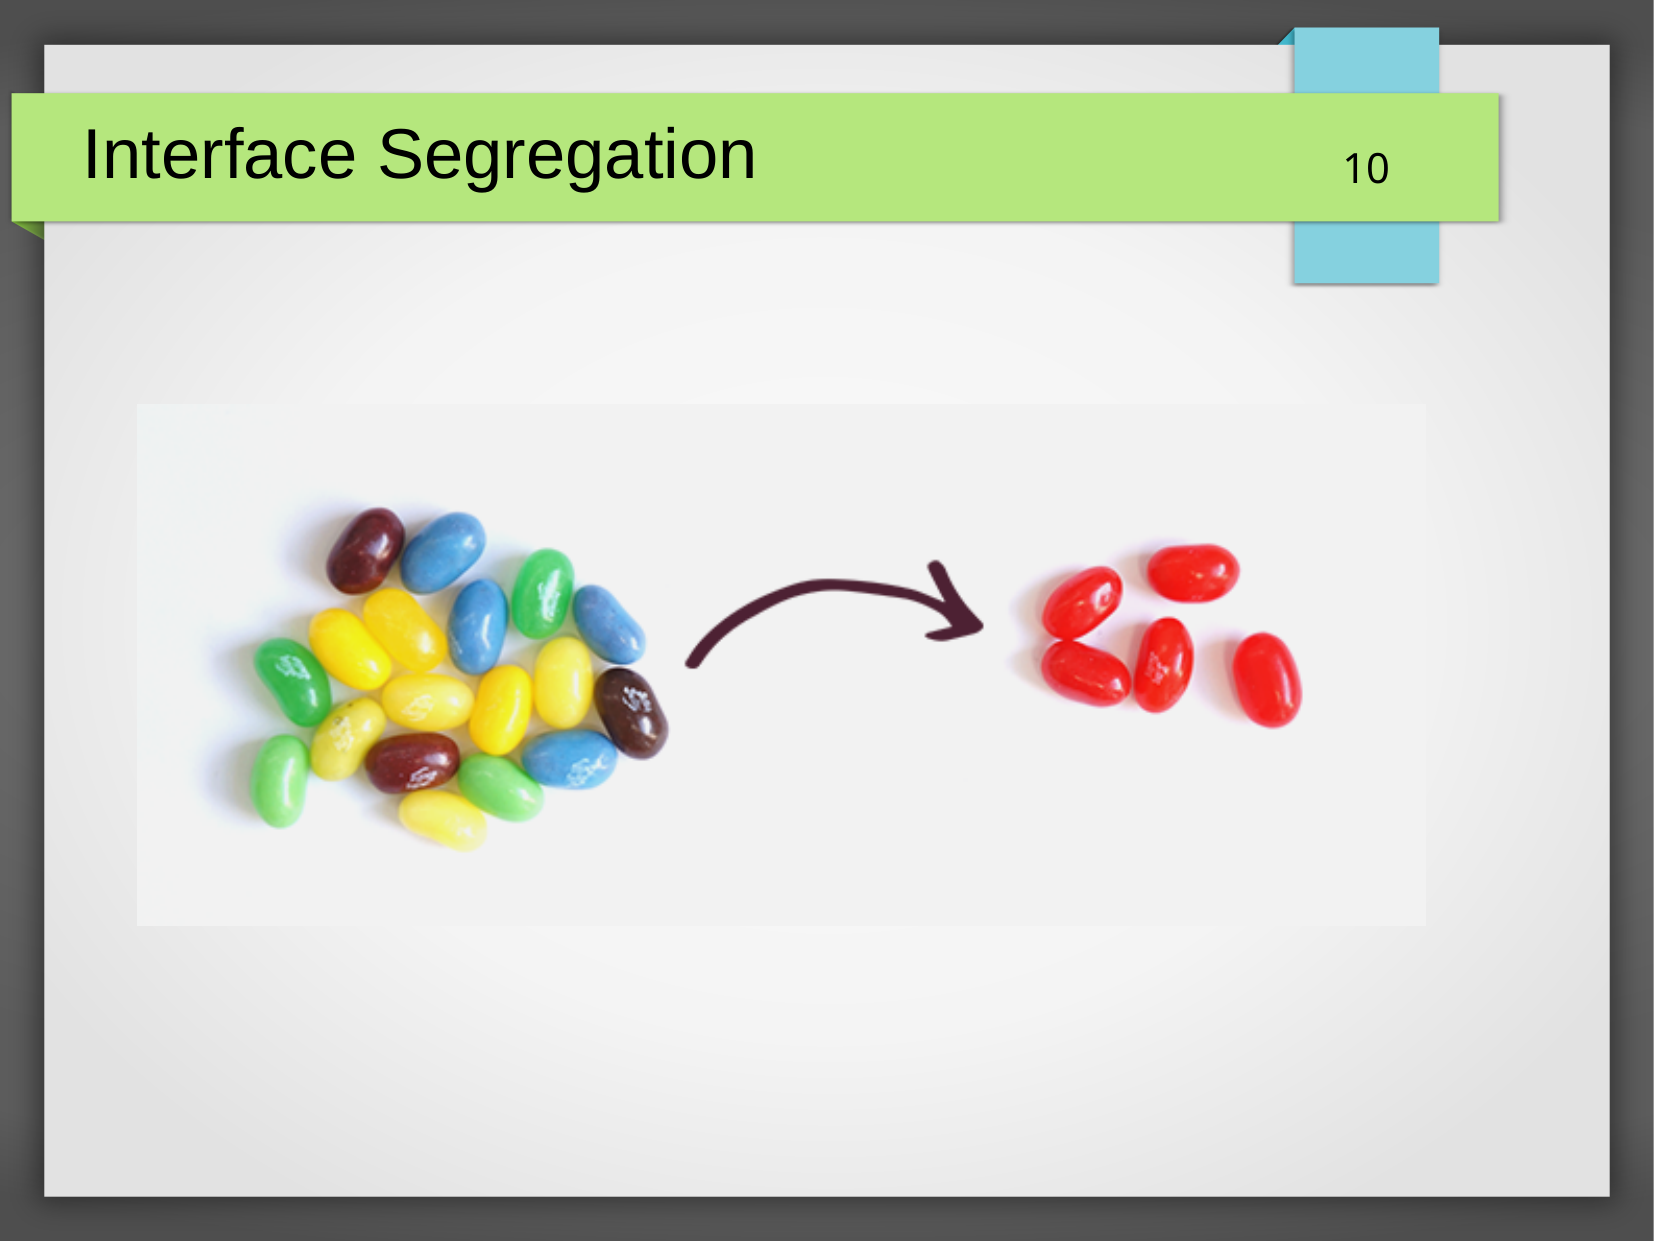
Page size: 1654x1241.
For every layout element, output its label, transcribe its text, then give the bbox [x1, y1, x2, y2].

title Interface Segregation [82, 94, 1264, 213]
picture [0, 0, 1654, 1241]
text_box <number> [1254, 131, 1479, 207]
